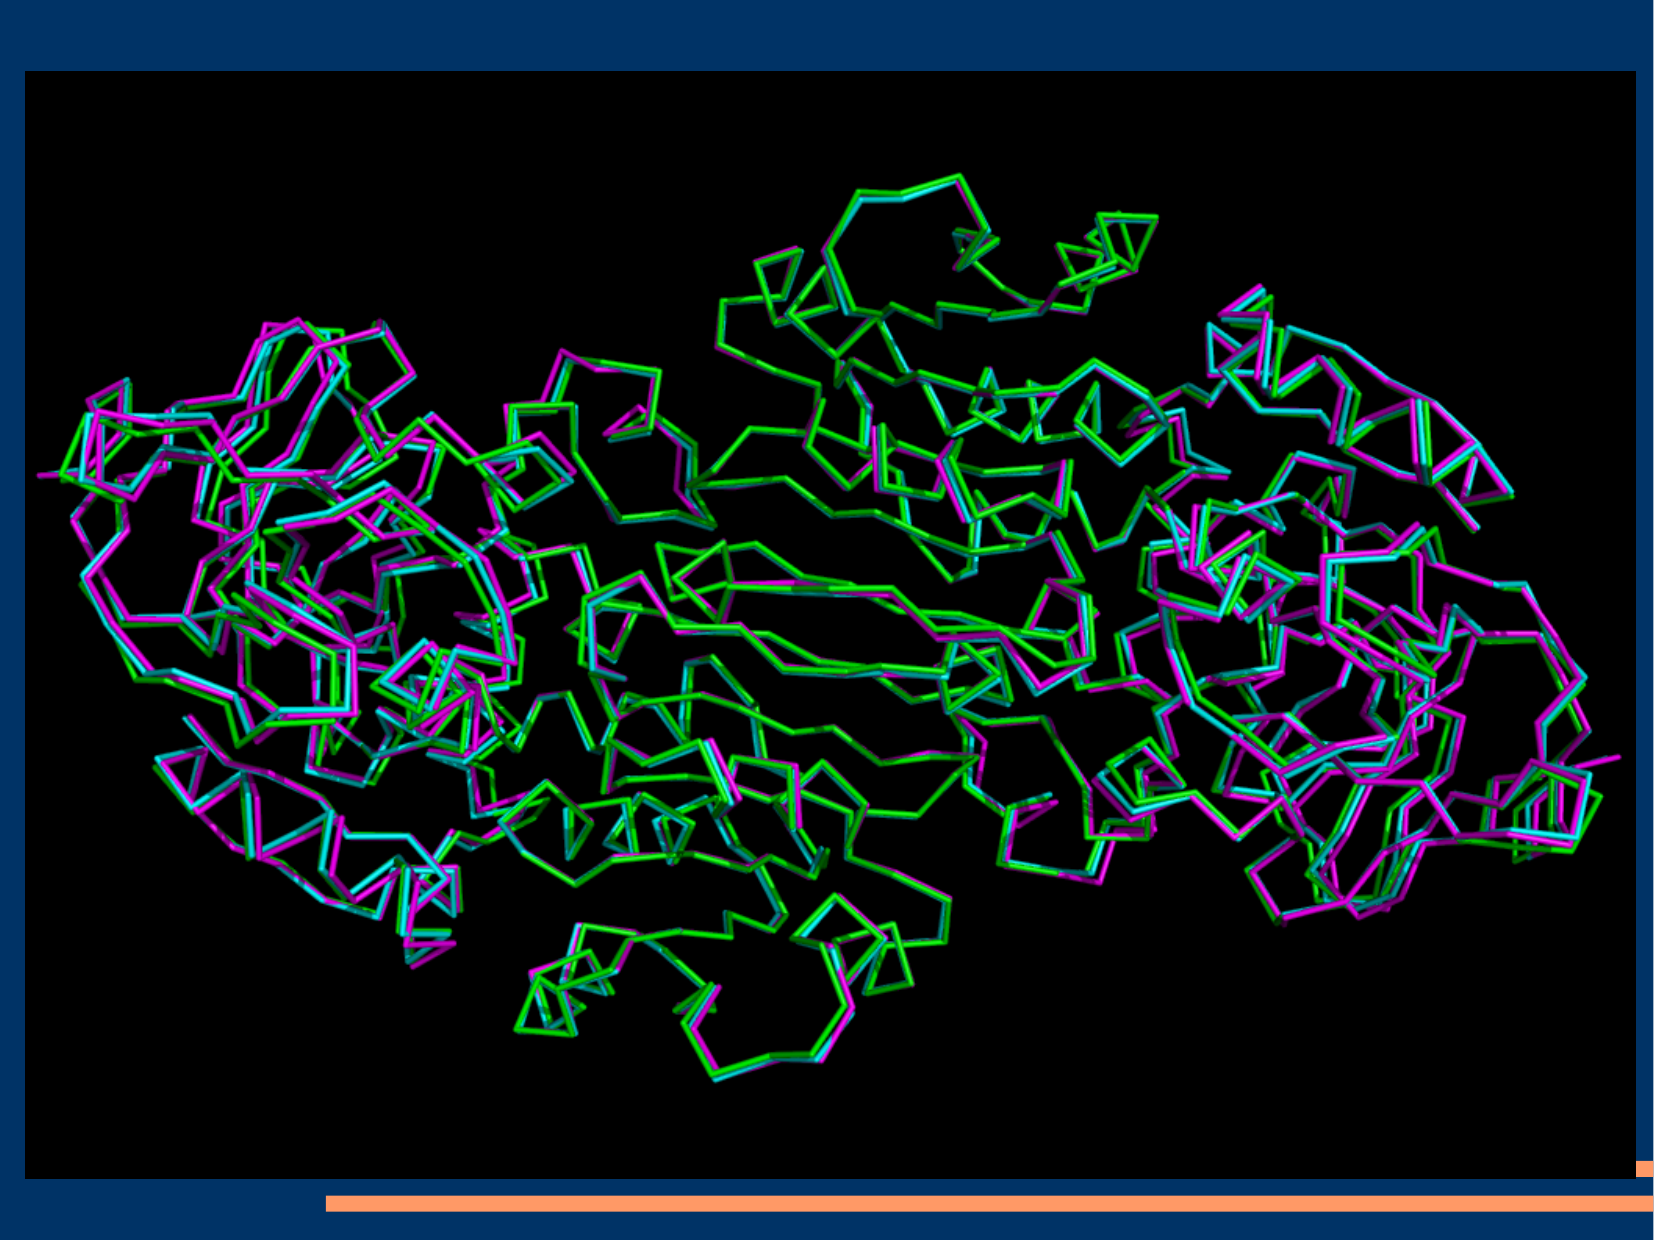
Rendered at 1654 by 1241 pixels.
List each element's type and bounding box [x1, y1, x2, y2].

picture [25, 71, 1636, 1179]
